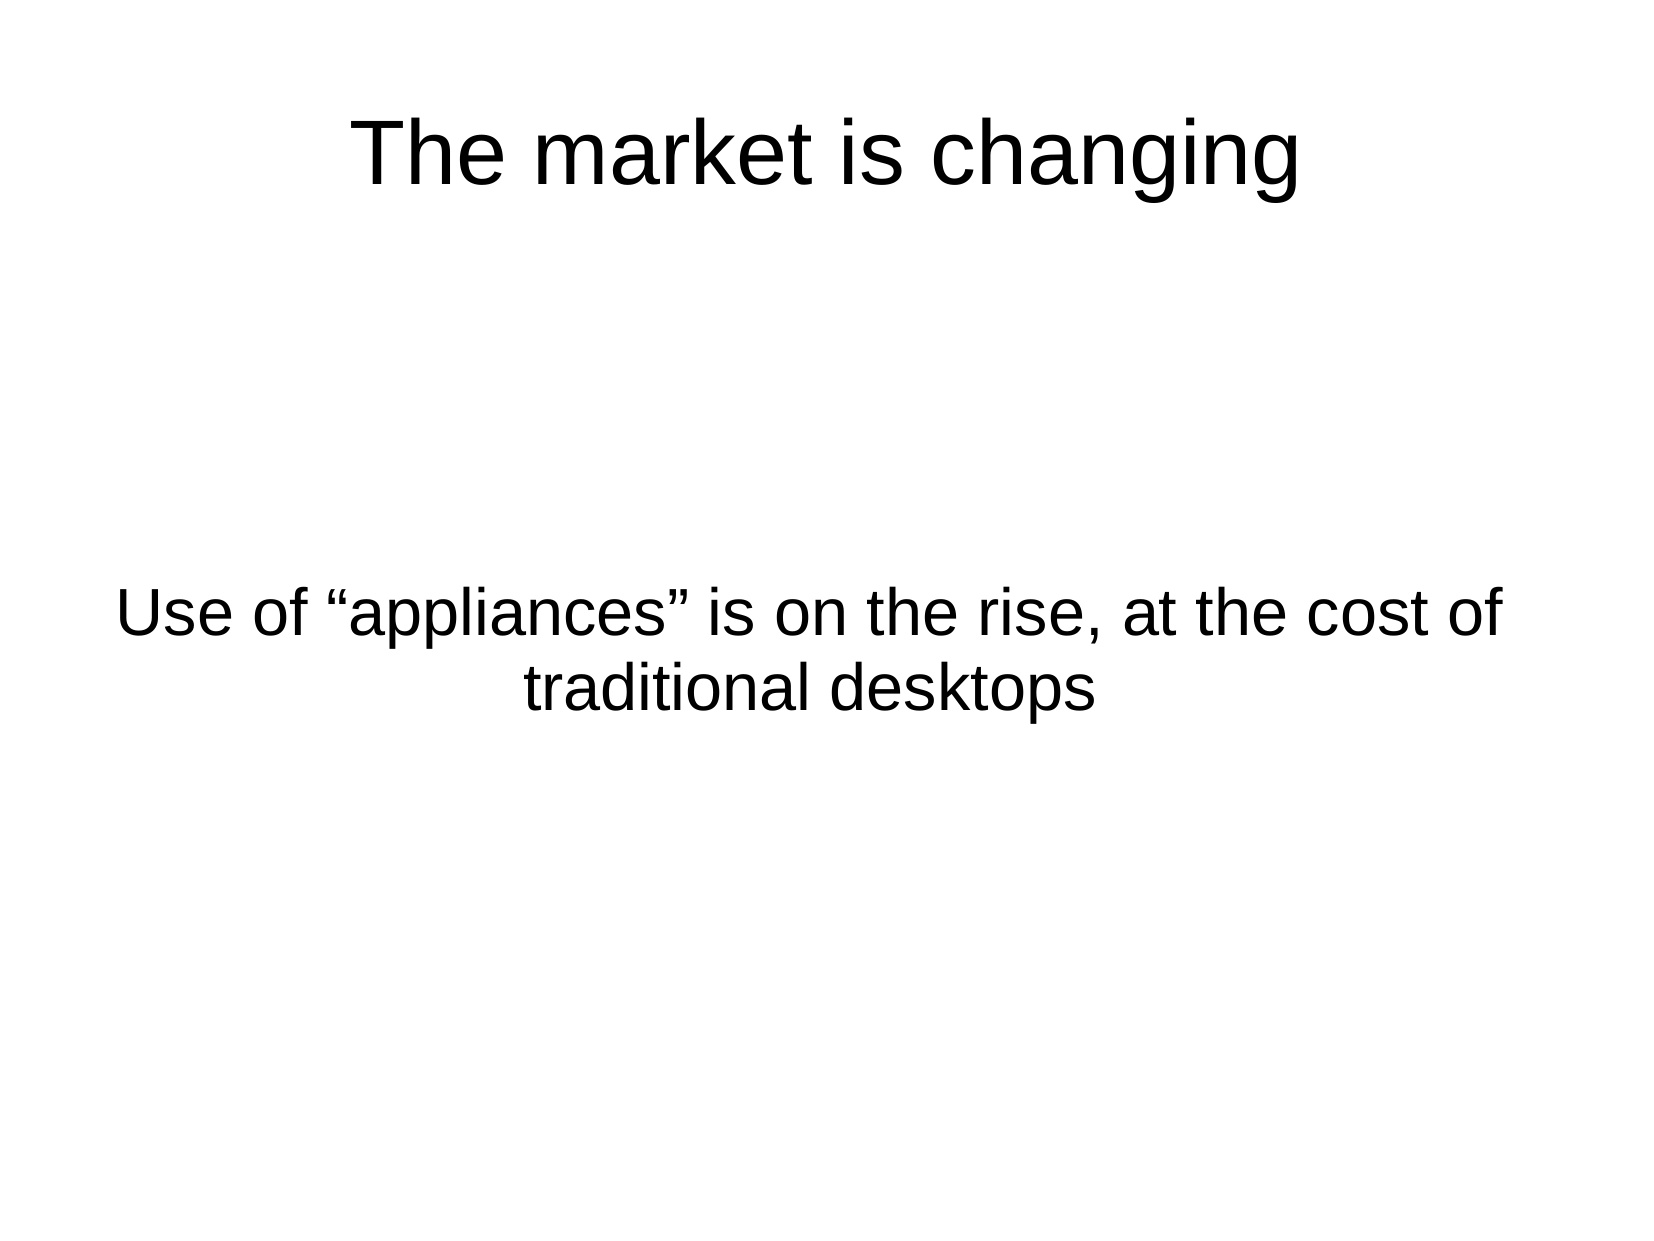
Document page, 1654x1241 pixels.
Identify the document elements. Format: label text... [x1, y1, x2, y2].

subtitle Use of “appliances” is on the rise, at the cost of traditional desktops [82, 290, 1538, 1010]
title The market is changing [82, 49, 1571, 257]
